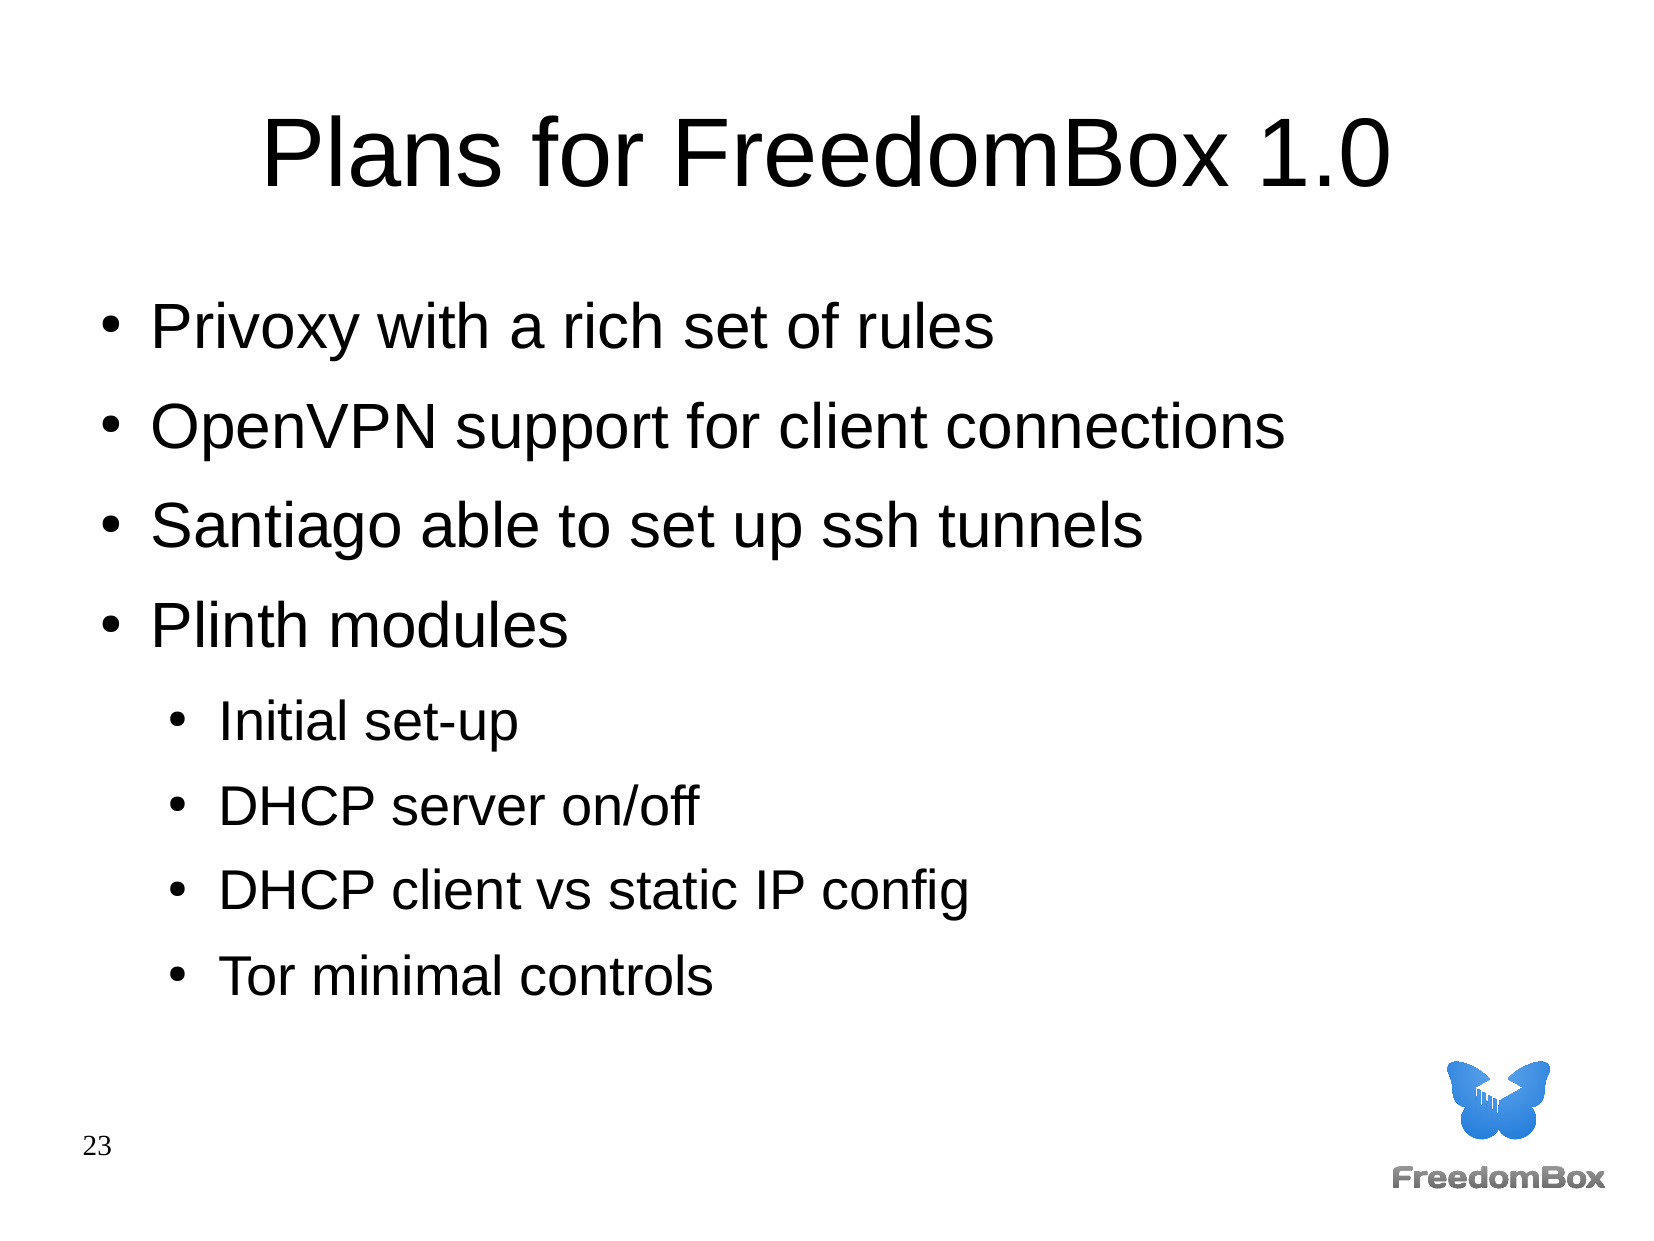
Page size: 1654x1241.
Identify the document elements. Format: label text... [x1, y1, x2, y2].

list Privoxy with a rich set of rules OpenVPN support for client connections Santiago able to set up ssh tunnels Plinth modules Initial set-up DHCP server on/off DHCP client vs static IP config Tor minimal controls [82, 290, 1571, 1010]
title Plans for FreedomBox 1.0 [82, 49, 1571, 257]
